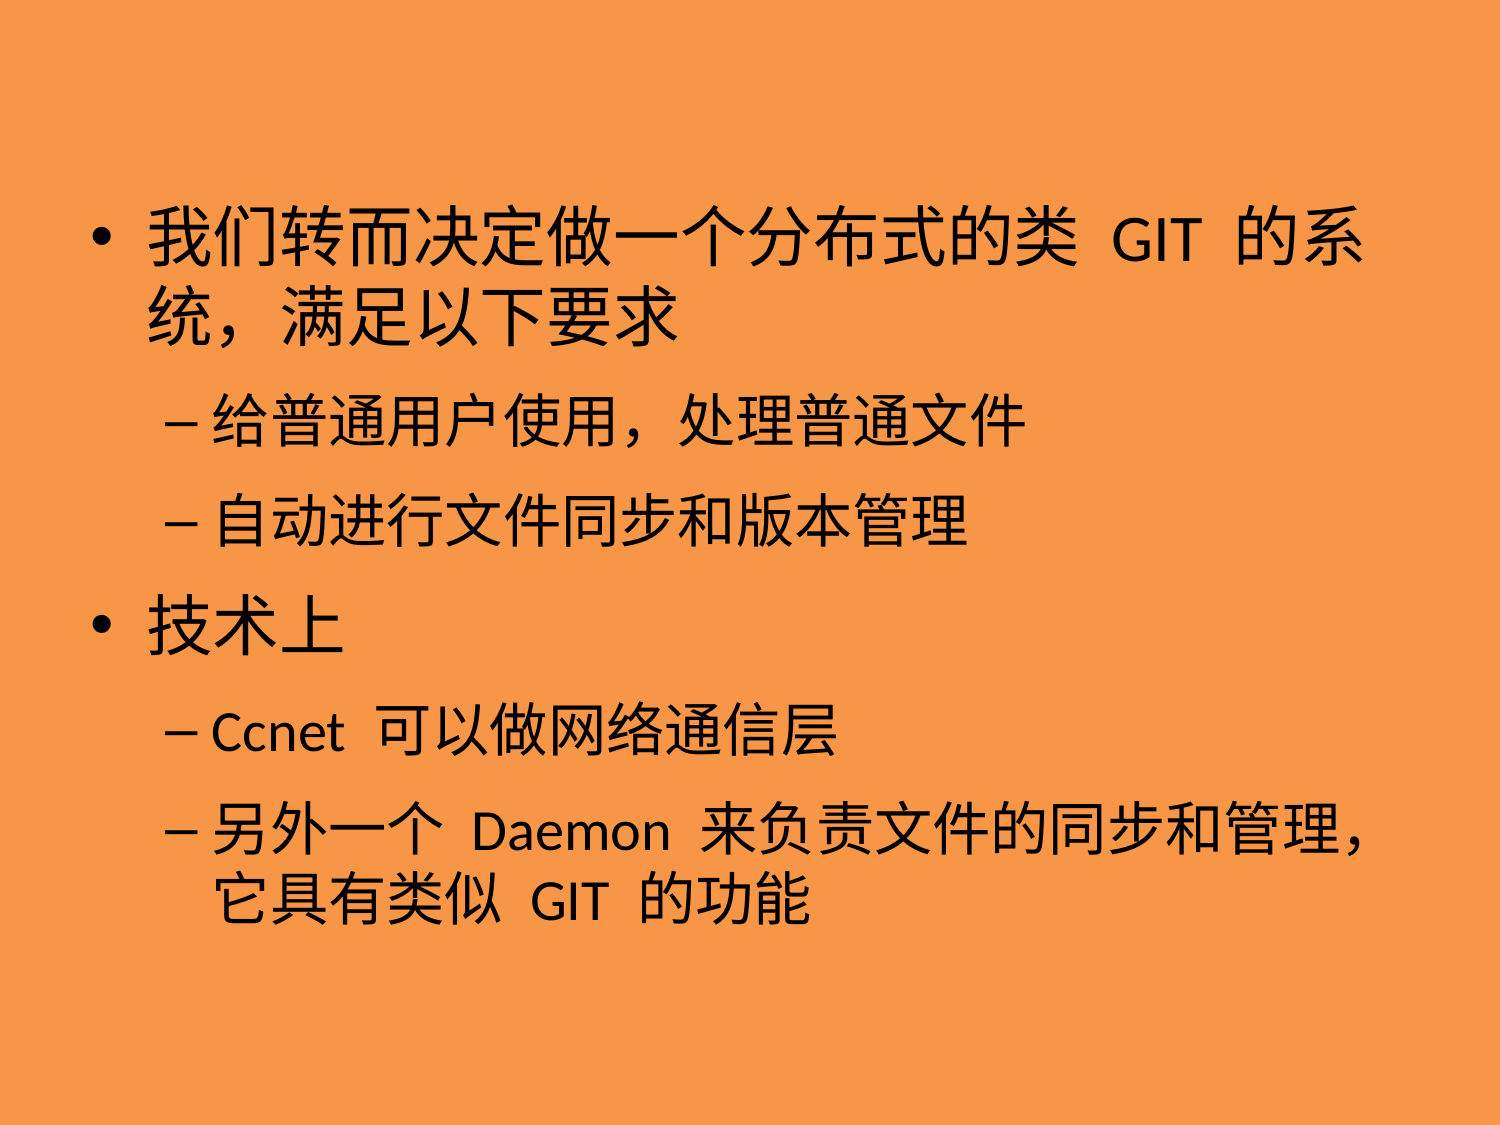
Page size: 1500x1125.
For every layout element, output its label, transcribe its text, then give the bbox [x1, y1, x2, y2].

list 我们转而决定做一个分布式的类 GIT 的系统，满足以下要求 给普通用户使用，处理普通文件 自动进行文件同步和版本管理 技术上 Ccnet 可以做网络通信层 另外一个 Daemon 来负责文件的同步和管理，它具有类似 GIT 的功能 [75, 187, 1425, 1005]
